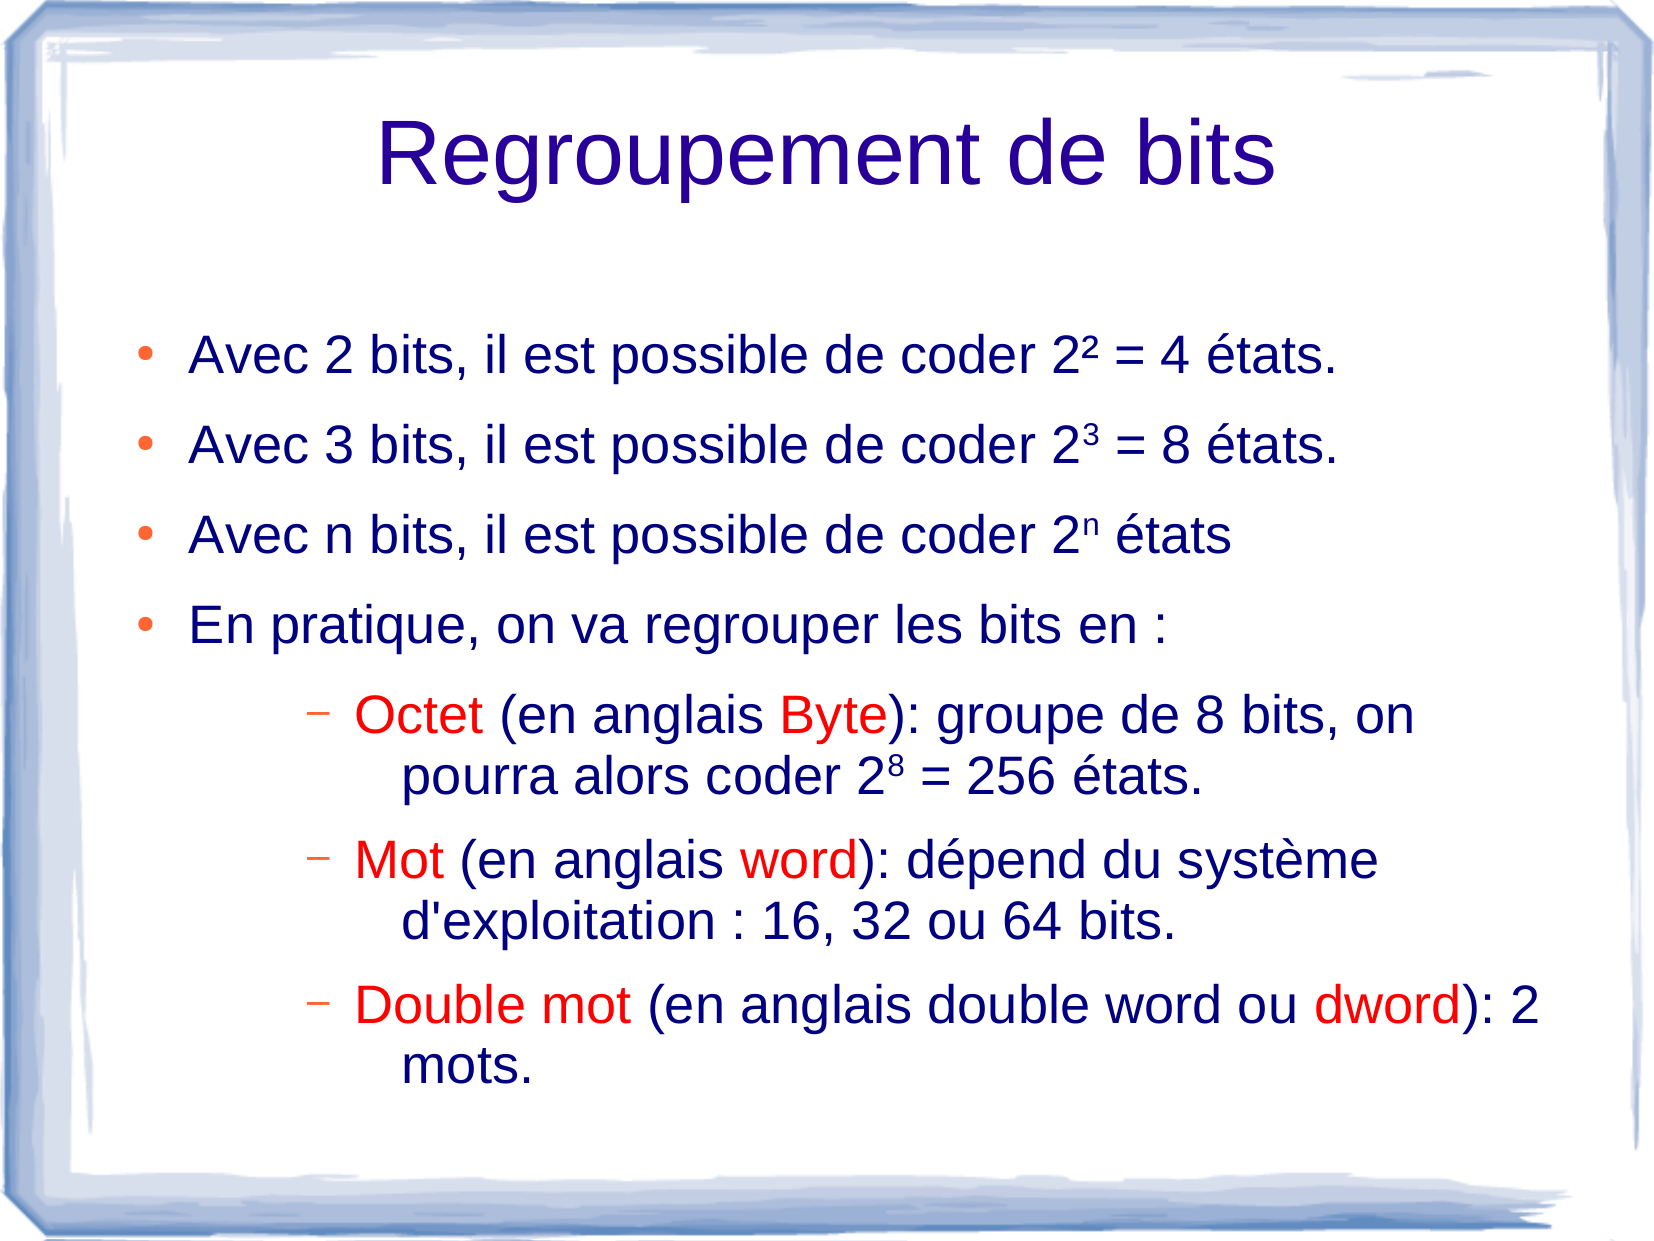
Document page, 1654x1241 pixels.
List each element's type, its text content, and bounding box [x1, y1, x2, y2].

list Avec 2 bits, il est possible de coder 2² = 4 états. Avec 3 bits, il est possible de coder 23 = 8 états. Avec n bits, il est possible de coder 2n états En pratique, on va regrouper les bits en : Octet (en anglais Byte): groupe de 8 bits, on pourra alors coder 28 = 256 états. Mot (en anglais word): dépend du système d'exploitation : 16, 32 ou 64 bits. Double mot (en anglais double word ou dword): 2 mots. [118, 324, 1571, 1102]
picture [0, 0, 1654, 1241]
title Regroupement de bits [82, 49, 1571, 257]
